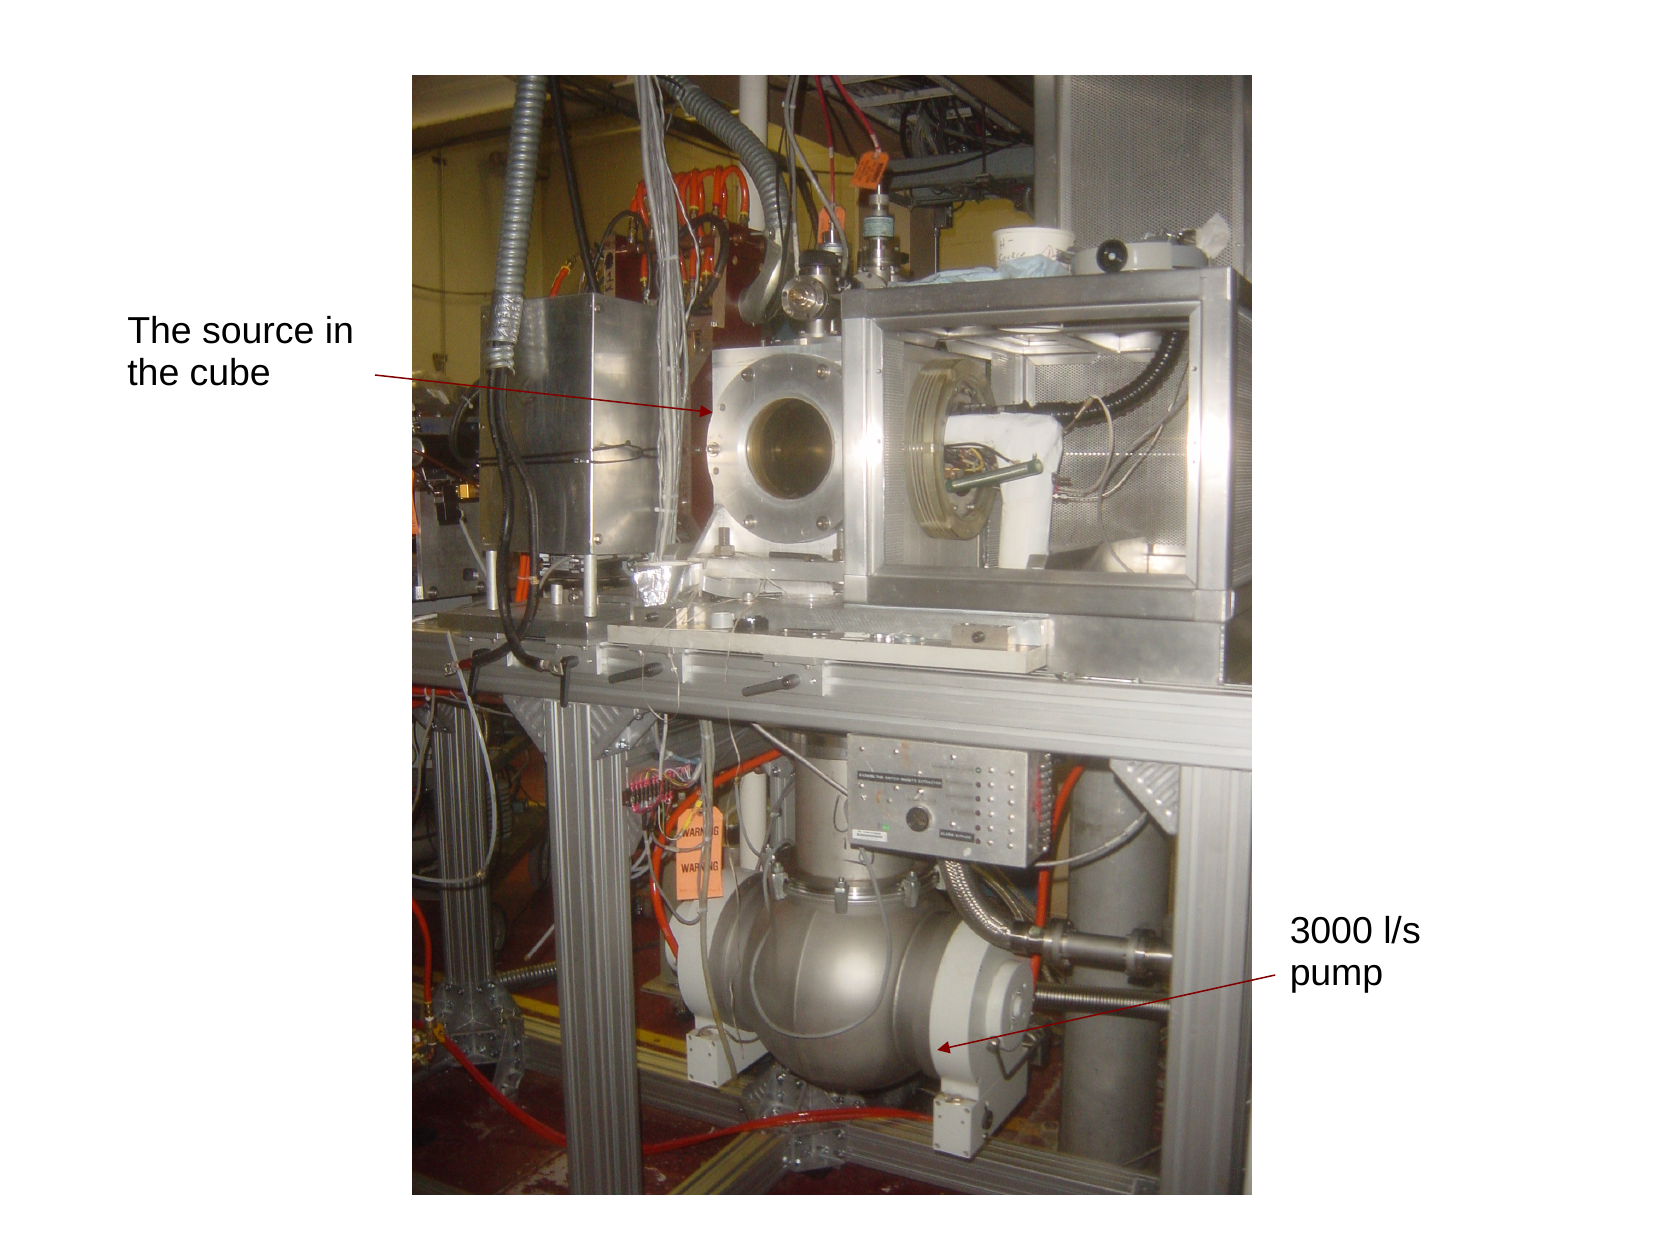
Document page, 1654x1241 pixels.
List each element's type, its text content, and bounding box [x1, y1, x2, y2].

picture [412, 75, 1252, 1195]
text_box 3000 l/s pump [1274, 900, 1538, 999]
text_box The source in the cube [112, 300, 376, 399]
